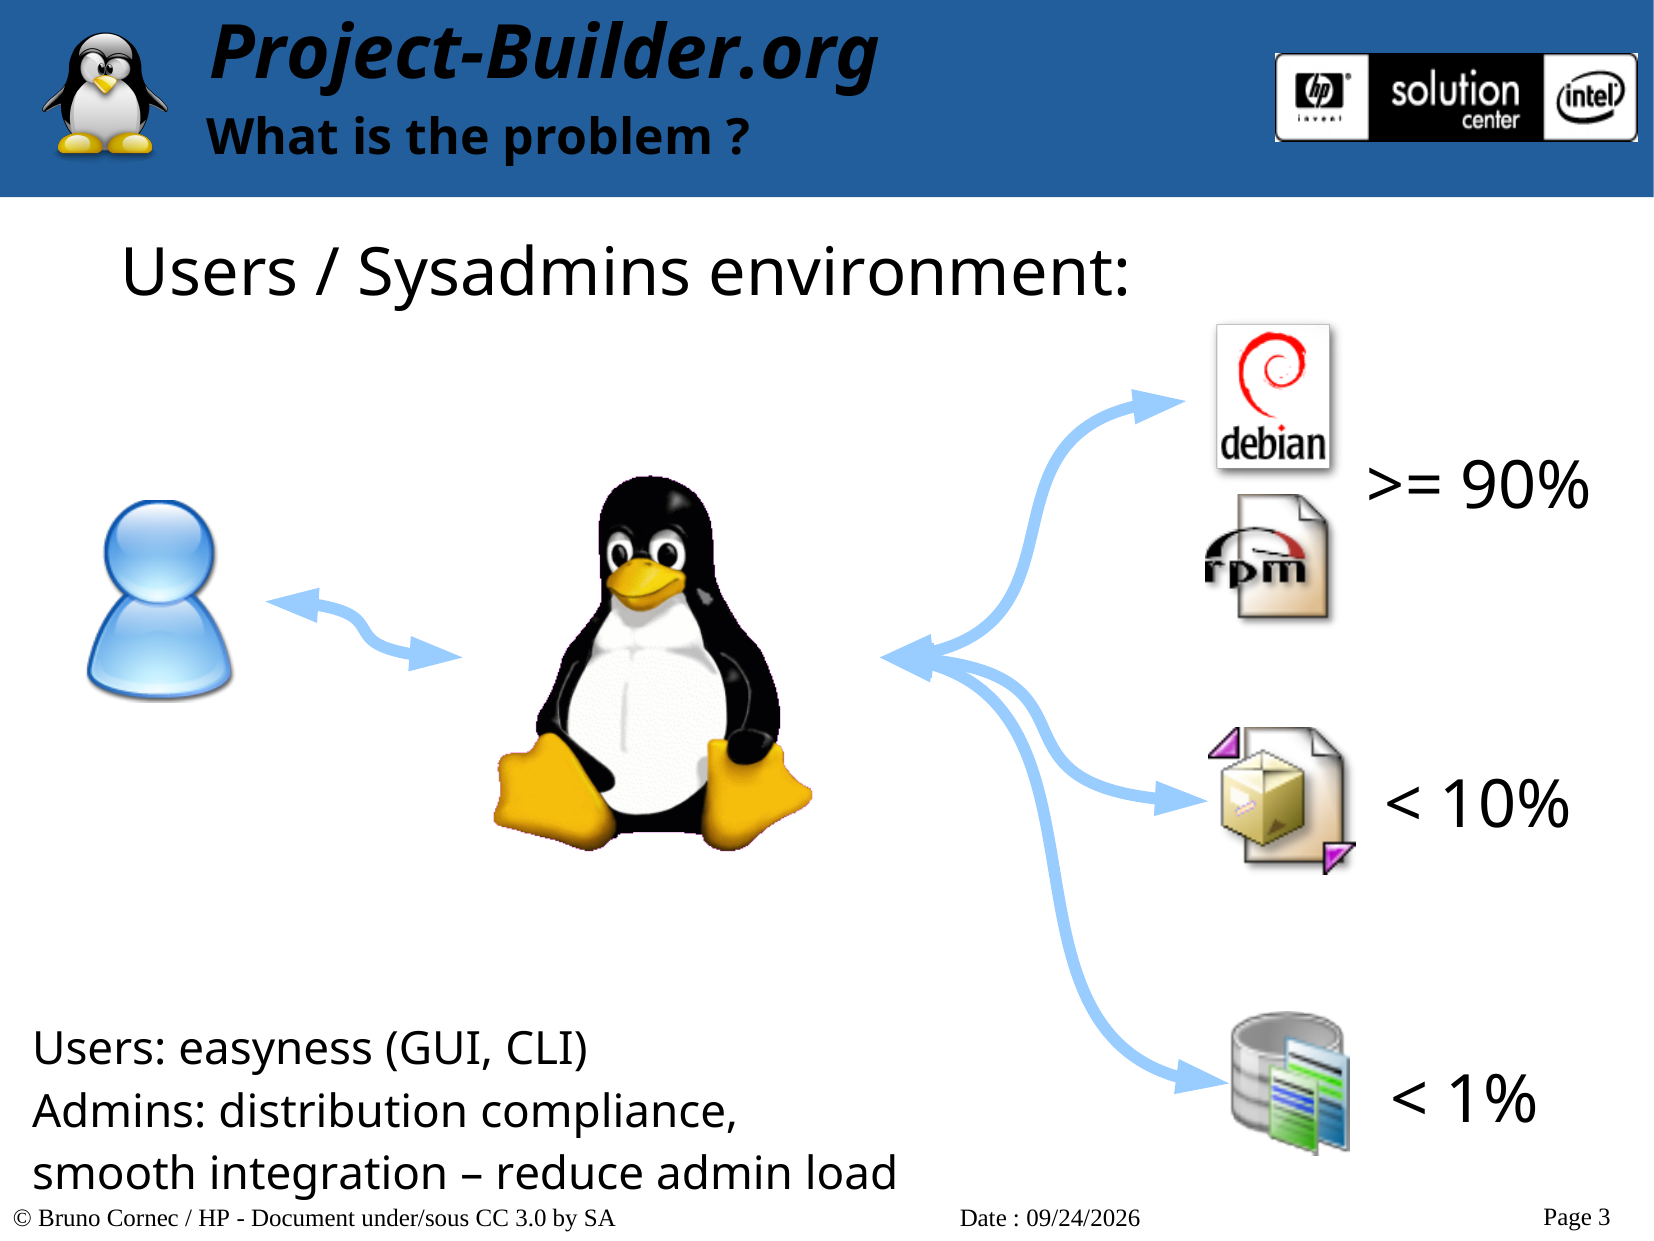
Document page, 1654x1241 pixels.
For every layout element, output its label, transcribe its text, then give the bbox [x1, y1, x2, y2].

text_box Users / Sysadmins environment: [120, 224, 1168, 311]
text_box Users: easyness (GUI, CLI) Admins: distribution compliance, smooth integration – reduce admin load [32, 1015, 1008, 1176]
picture [1275, 53, 1638, 142]
text_box < 10% [1384, 755, 1654, 842]
text_box >= 90% [1366, 437, 1654, 523]
picture [62, 500, 266, 703]
text_box < 1% [1390, 1051, 1654, 1137]
picture [1208, 727, 1356, 875]
picture [1186, 311, 1364, 492]
picture [462, 430, 880, 884]
picture [42, 29, 168, 167]
picture [1229, 1011, 1350, 1156]
picture [1205, 494, 1339, 629]
title What is the problem ? [206, 56, 1121, 218]
